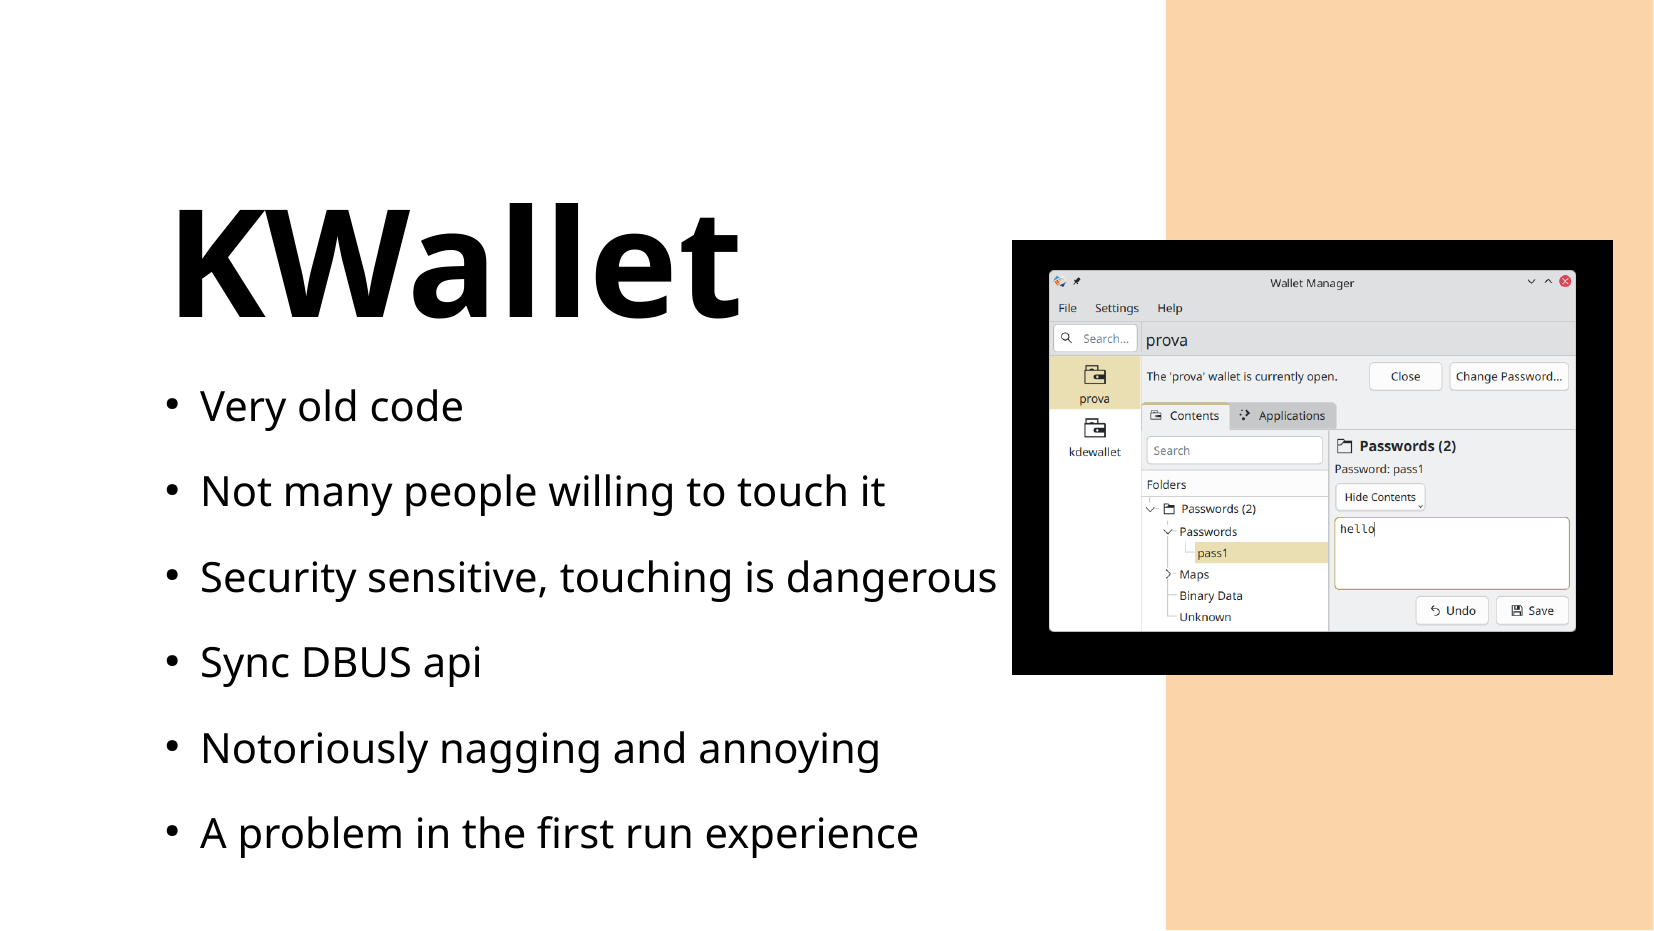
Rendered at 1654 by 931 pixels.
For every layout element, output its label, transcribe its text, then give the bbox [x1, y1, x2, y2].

text_box [1165, 0, 1654, 931]
picture [1012, 240, 1613, 676]
text_box KWallet [151, 150, 759, 370]
text_box Very old code Not many people willing to touch it Security sensitive, touching is dangerous Sync DBUS api Notoriously nagging and annoying A problem in the first run experience [150, 340, 1051, 926]
